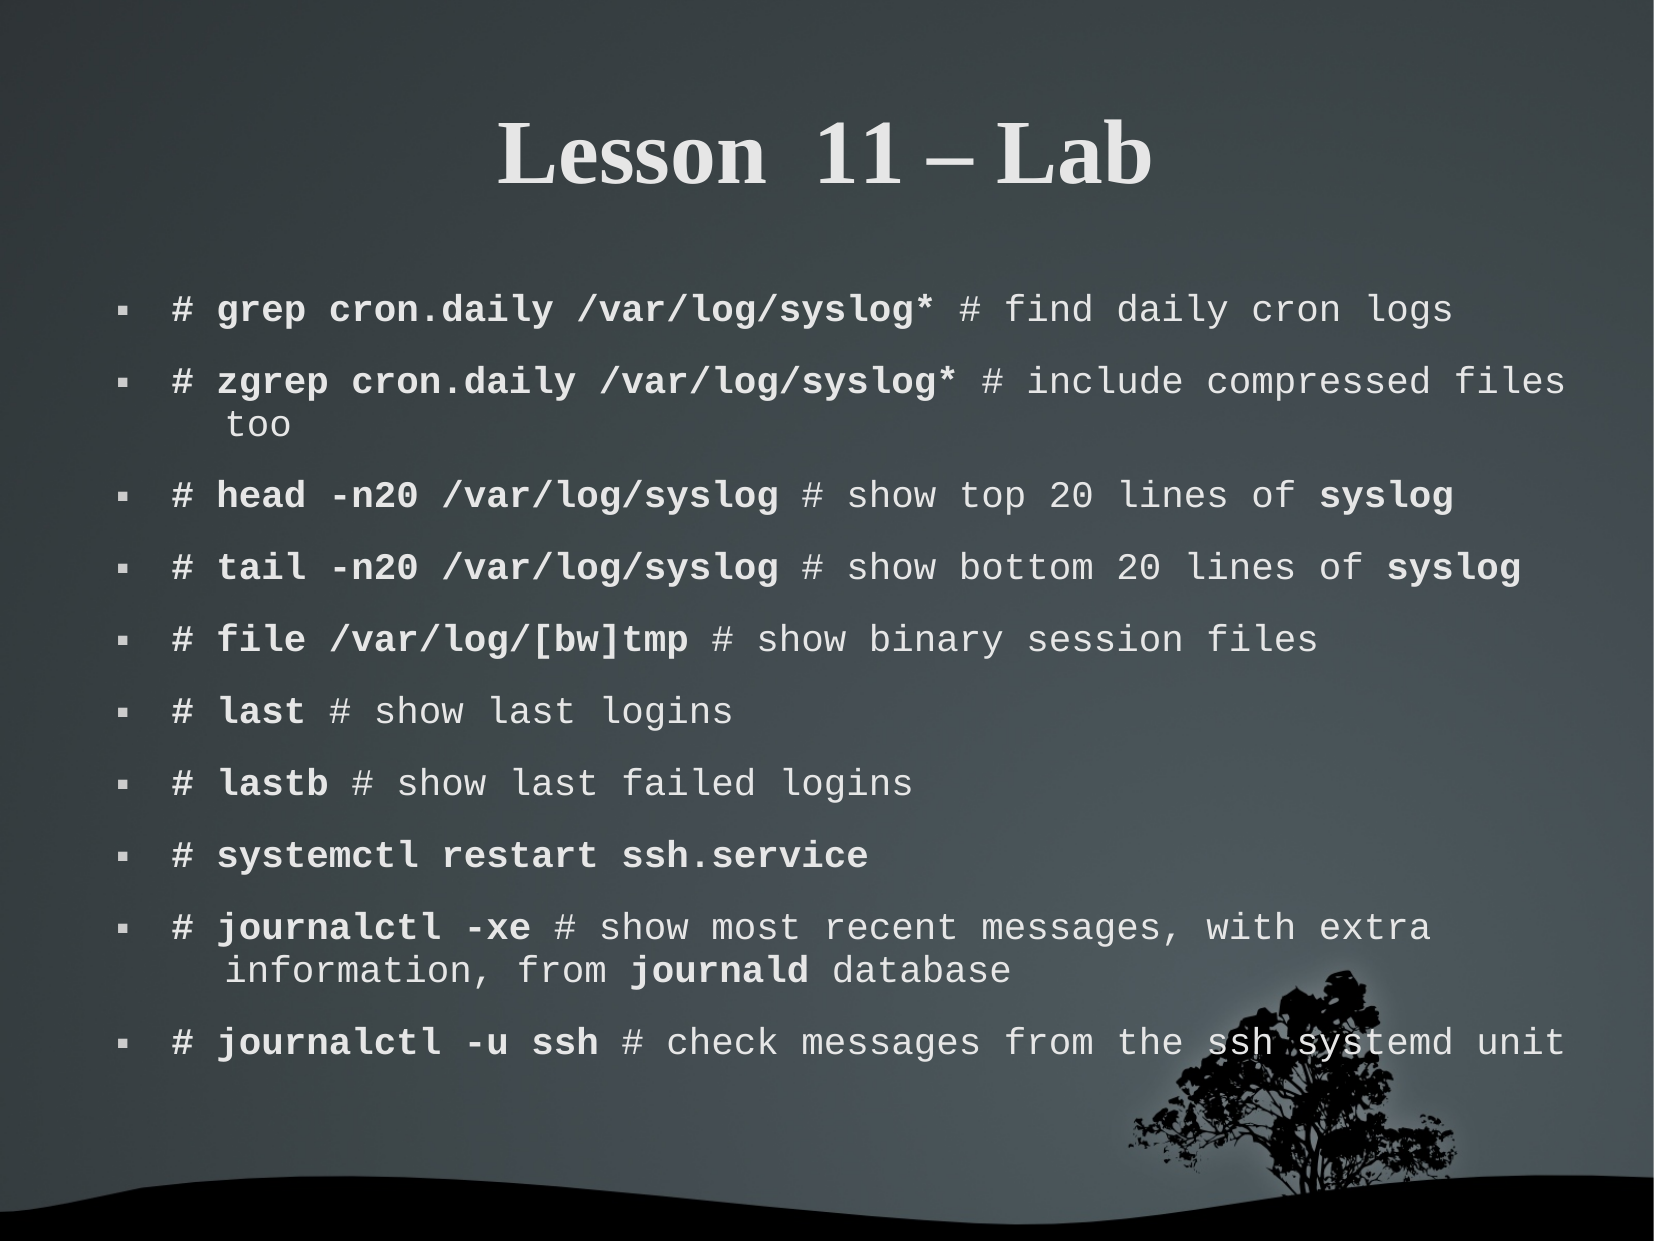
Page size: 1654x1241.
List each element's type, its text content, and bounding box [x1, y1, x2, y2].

list # grep cron.daily /var/log/syslog* # find daily cron logs # zgrep cron.daily /var/log/syslog* # include compressed files too # head -n20 /var/log/syslog # show top 20 lines of syslog # tail -n20 /var/log/syslog # show bottom 20 lines of syslog # file /var/log/[bw]tmp # show binary session files # last # show last logins # lastb # show last failed logins # systemctl restart ssh.service # journalctl -xe # show most recent messages, with extra information, from journald database # journalctl -u ssh # check messages from the ssh systemd unit [82, 290, 1571, 1109]
title Lesson 11 – Lab [82, 49, 1571, 257]
picture [0, 0, 1654, 1241]
